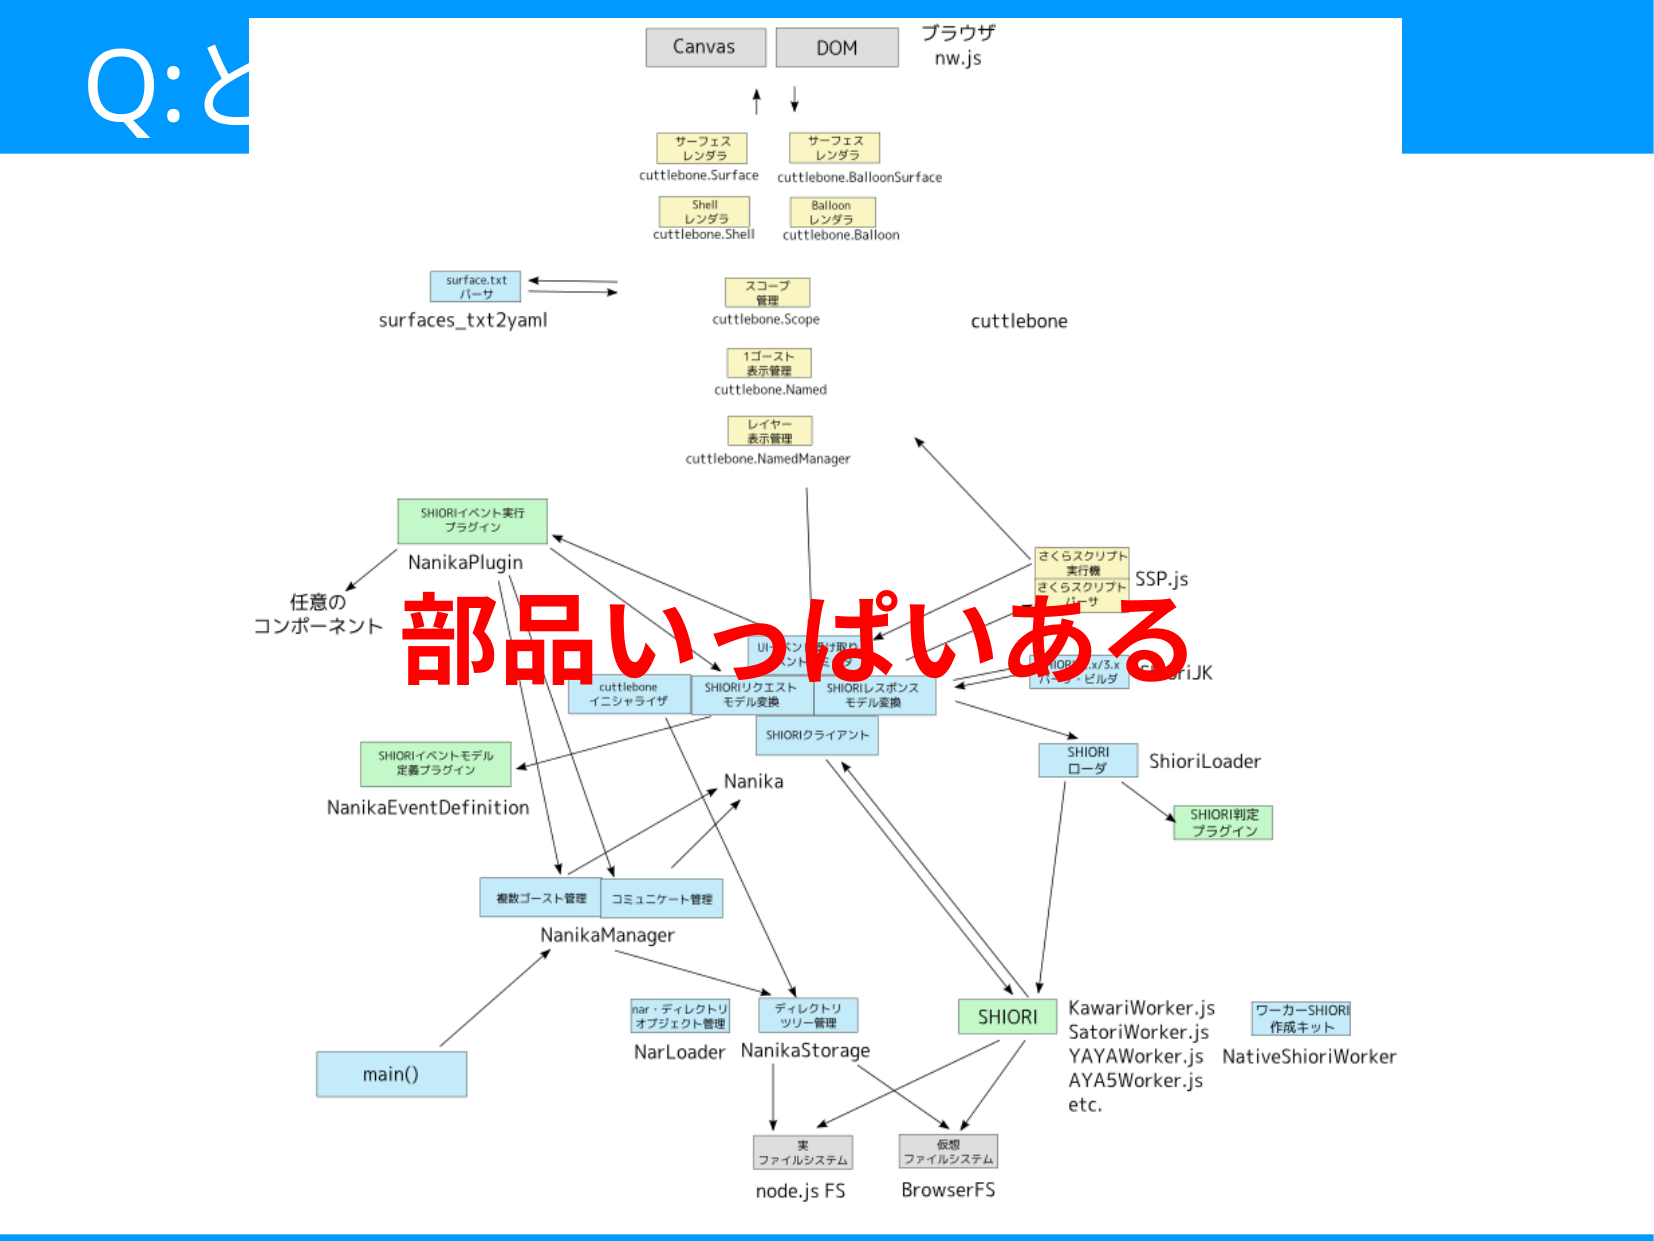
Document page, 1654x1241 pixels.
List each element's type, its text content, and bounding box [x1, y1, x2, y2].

picture [249, 18, 1402, 1206]
text_box 部品いっぱいある [384, 552, 1215, 717]
title Q:どう動くのか [82, 3, 1571, 153]
